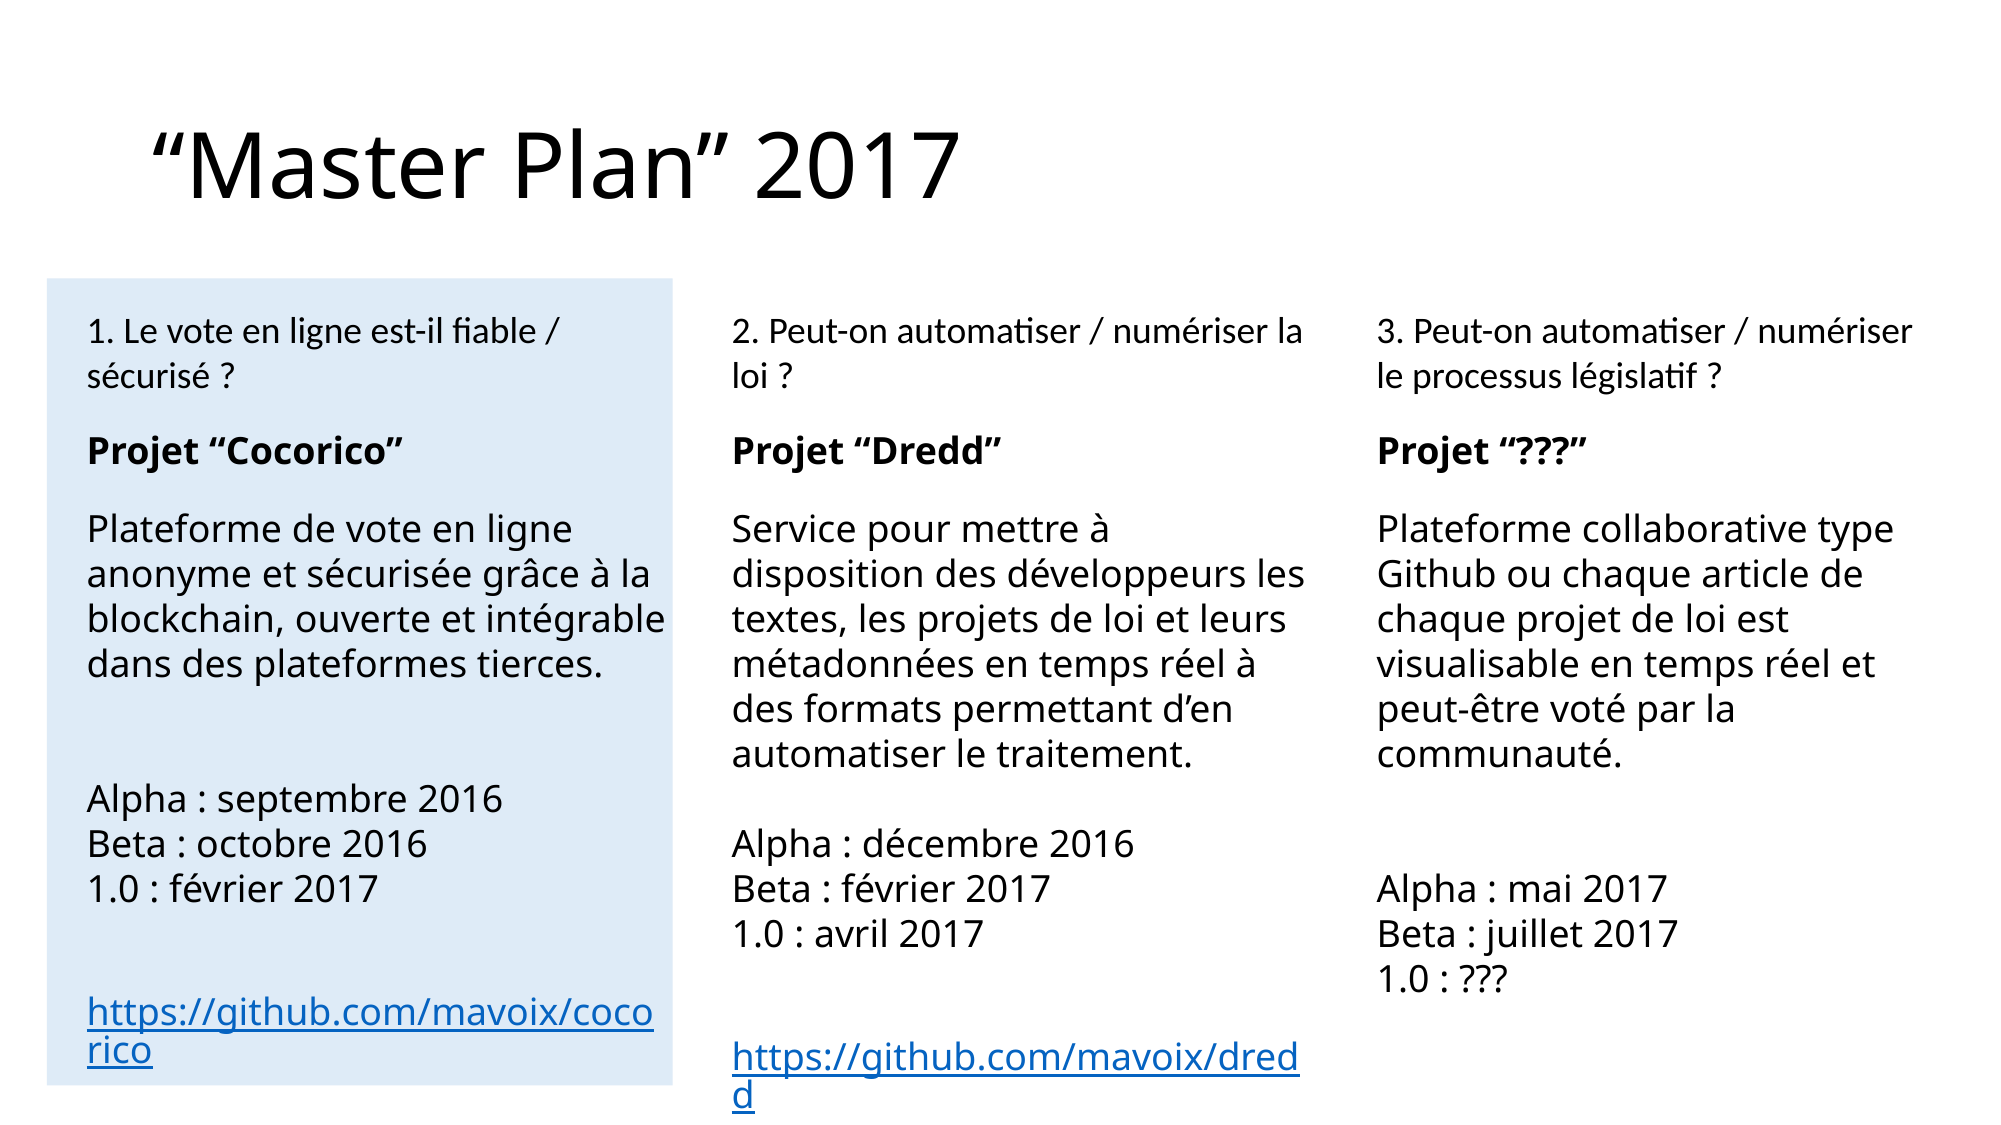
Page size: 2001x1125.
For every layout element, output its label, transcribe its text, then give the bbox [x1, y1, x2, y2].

text_box [46, 278, 673, 1086]
text_box 3. Peut-on automatiser / numériser le processus législatif ? [1361, 299, 1949, 404]
text_box [134, 1047, 146, 1061]
title “Master Plan” 2017 [137, 59, 1863, 278]
text_box Projet “Cocorico” Plateforme de vote en ligne anonyme et sécurisée grâce à la blockchain, ouverte et intégrable dans des plateformes tierces. Alpha : septembre 2016 Beta : octobre 2016 1.0 : février 2017 https://github.com/mavoix/cocorico [71, 419, 683, 1047]
text_box Projet “???” Plateforme collaborative type Github ou chaque article de chaque projet de loi est visualisable en temps réel et peut-être voté par la communauté. Alpha : mai 2017 Beta : juillet 2017 1.0 : ??? [1361, 419, 1972, 1008]
text_box 1. Le vote en ligne est-il fiable / sécurisé ? [71, 299, 683, 404]
text_box Projet “Dredd” Service pour mettre à disposition des développeurs les textes, les projets de loi et leurs métadonnées en temps réel à des formats permettant d’en automatiser le traitement. Alpha : décembre 2016 Beta : février 2017 1.0 : avril 2017 https://github.com/mavoix/dredd [716, 419, 1328, 1092]
text_box 2. Peut-on automatiser / numériser la loi ? [716, 299, 1328, 404]
